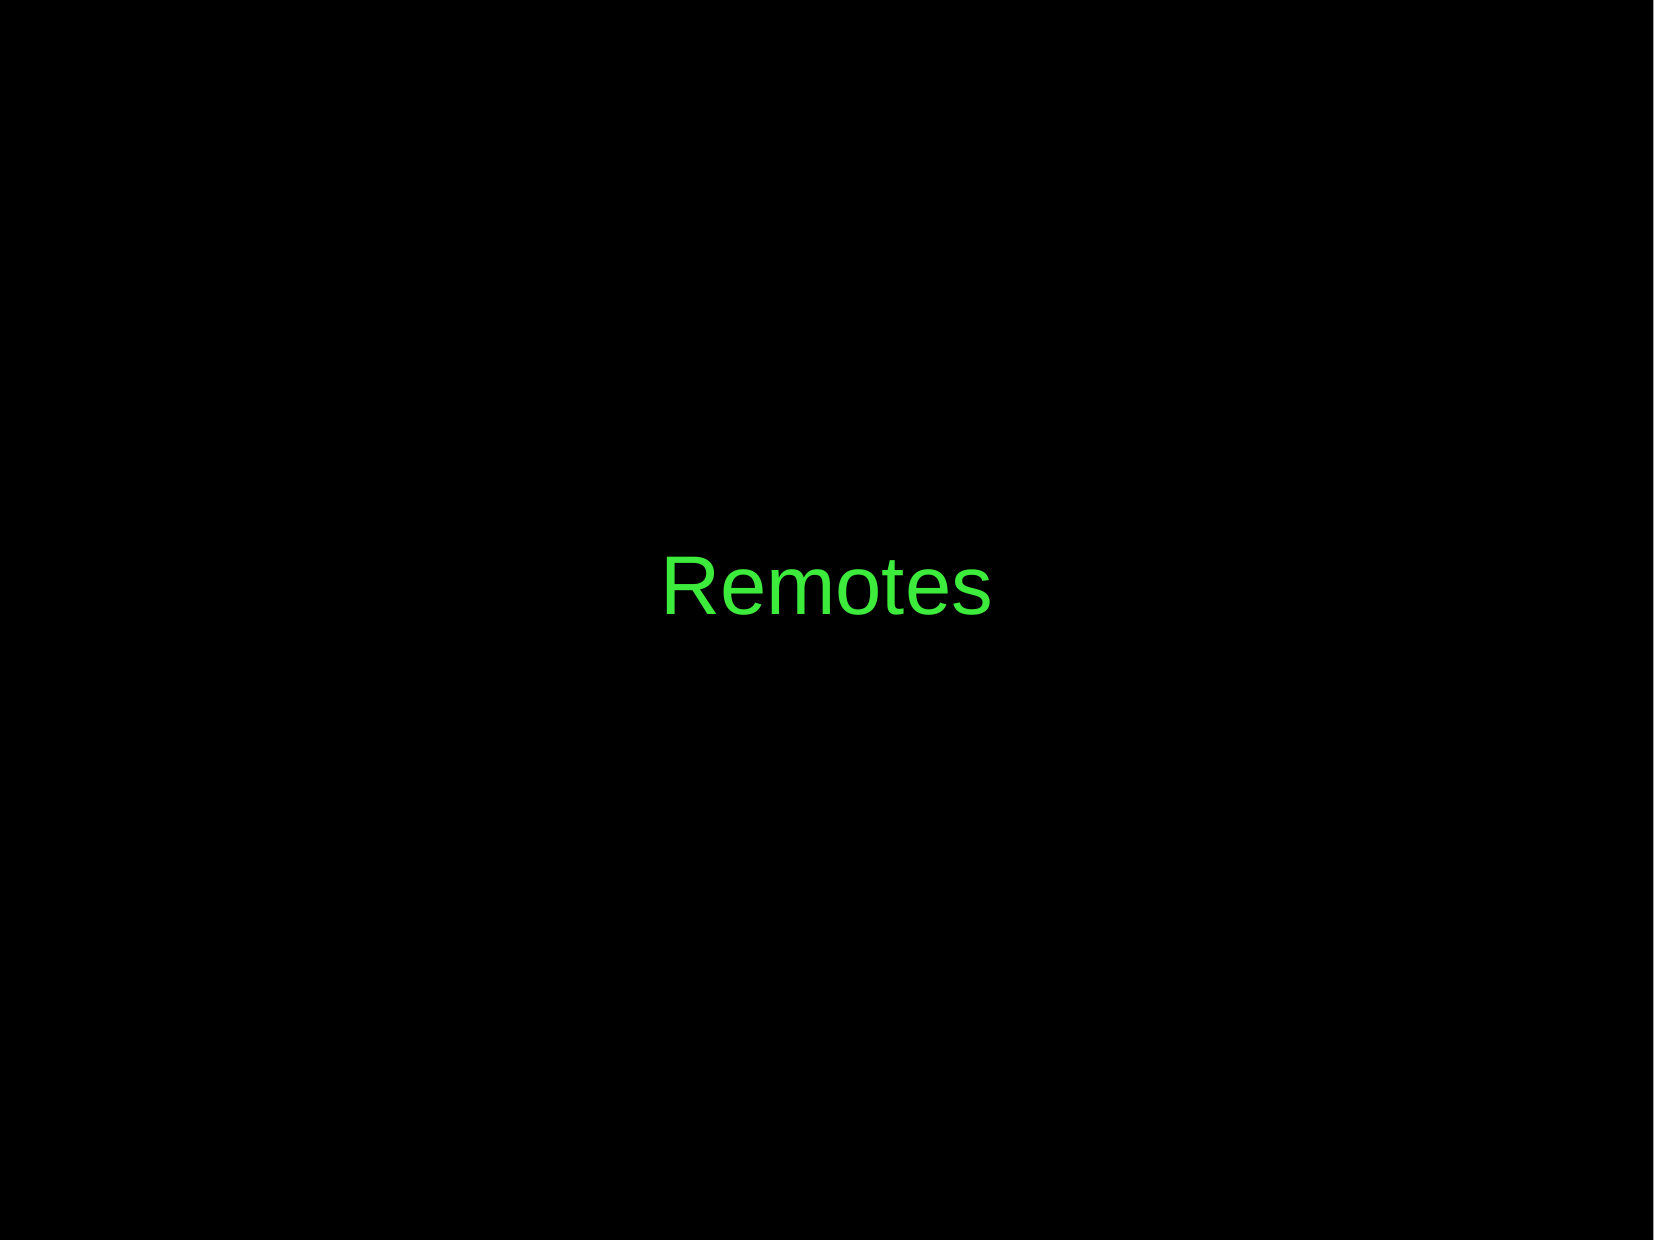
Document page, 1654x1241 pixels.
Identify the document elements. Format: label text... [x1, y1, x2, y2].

subtitle Remotes [82, 49, 1571, 1122]
